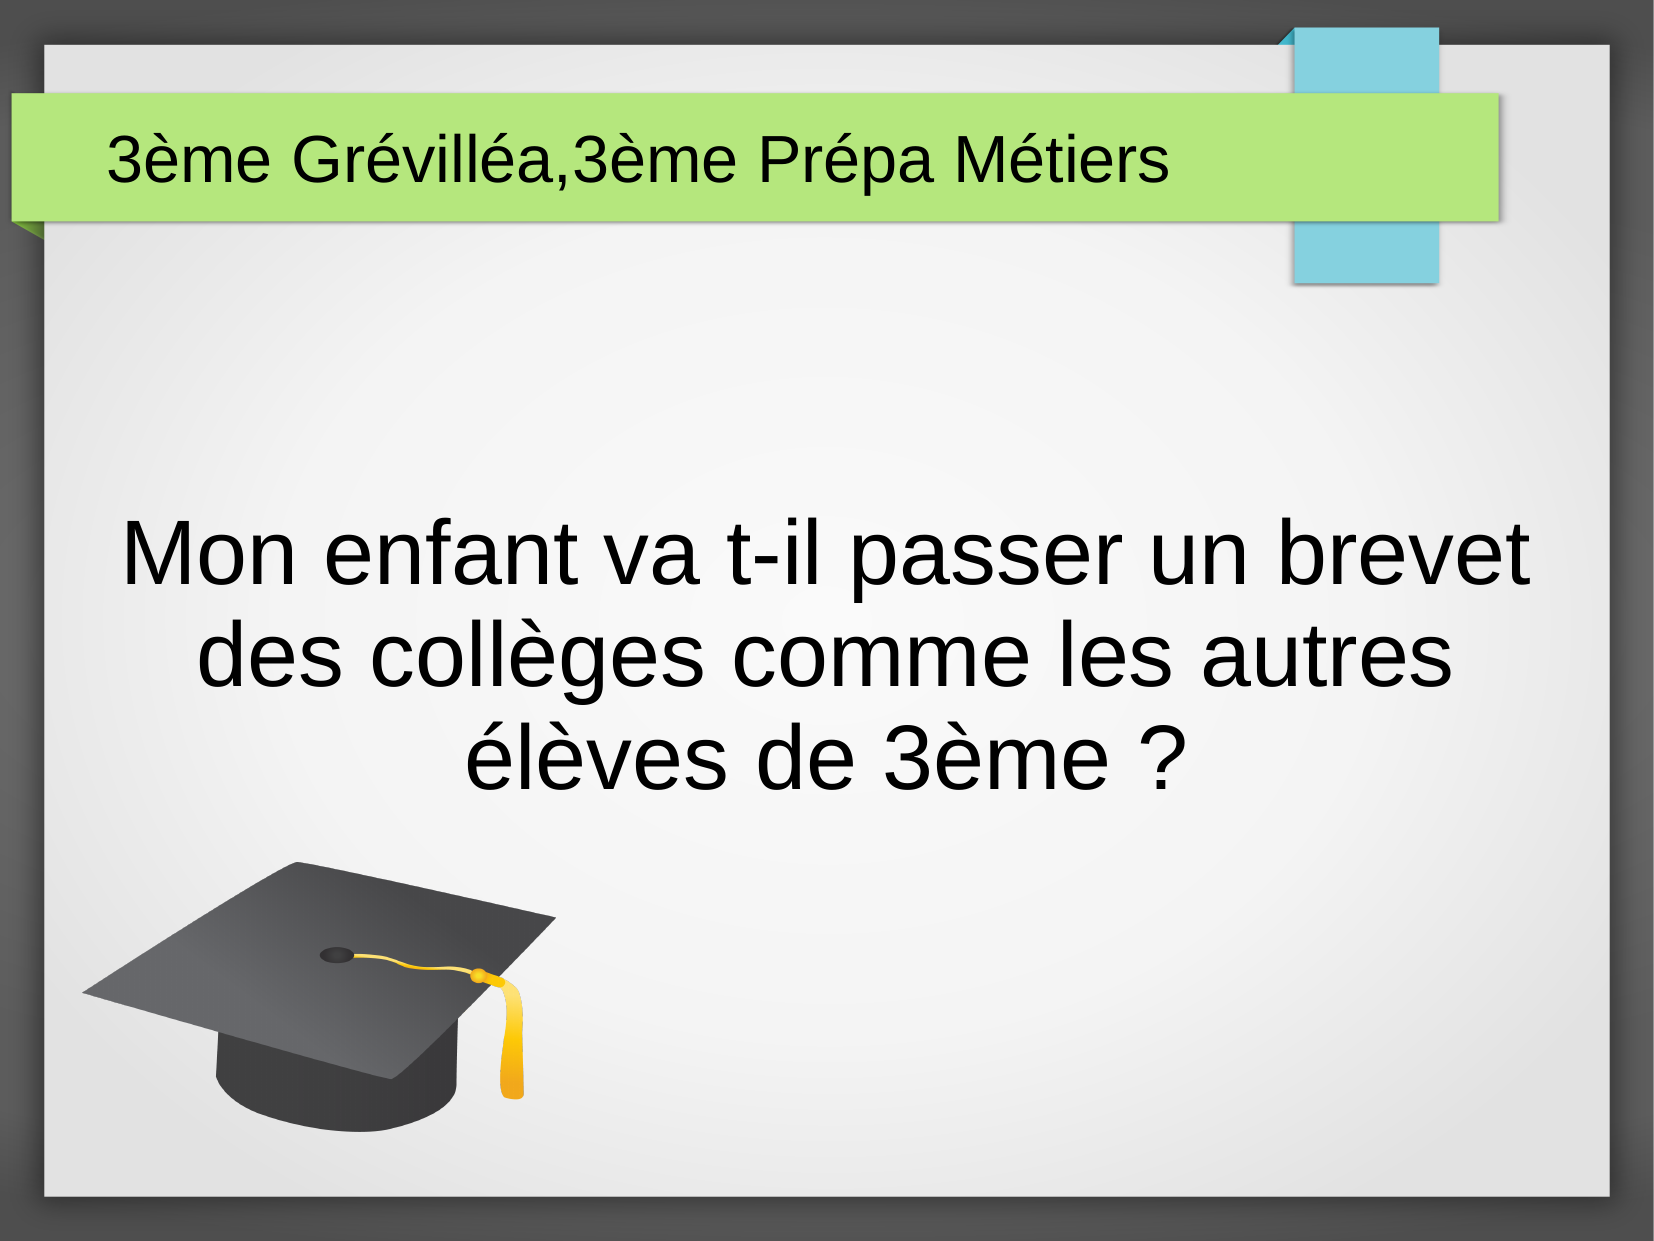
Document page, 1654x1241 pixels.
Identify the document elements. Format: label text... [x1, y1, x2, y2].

subtitle Mon enfant va t-il passer un brevet des collèges comme les autres élèves de 3ème ? [82, 295, 1571, 1015]
title 3ème Grévilléa,3ème Prépa Métiers [106, 94, 1382, 225]
picture [0, 0, 1654, 1241]
